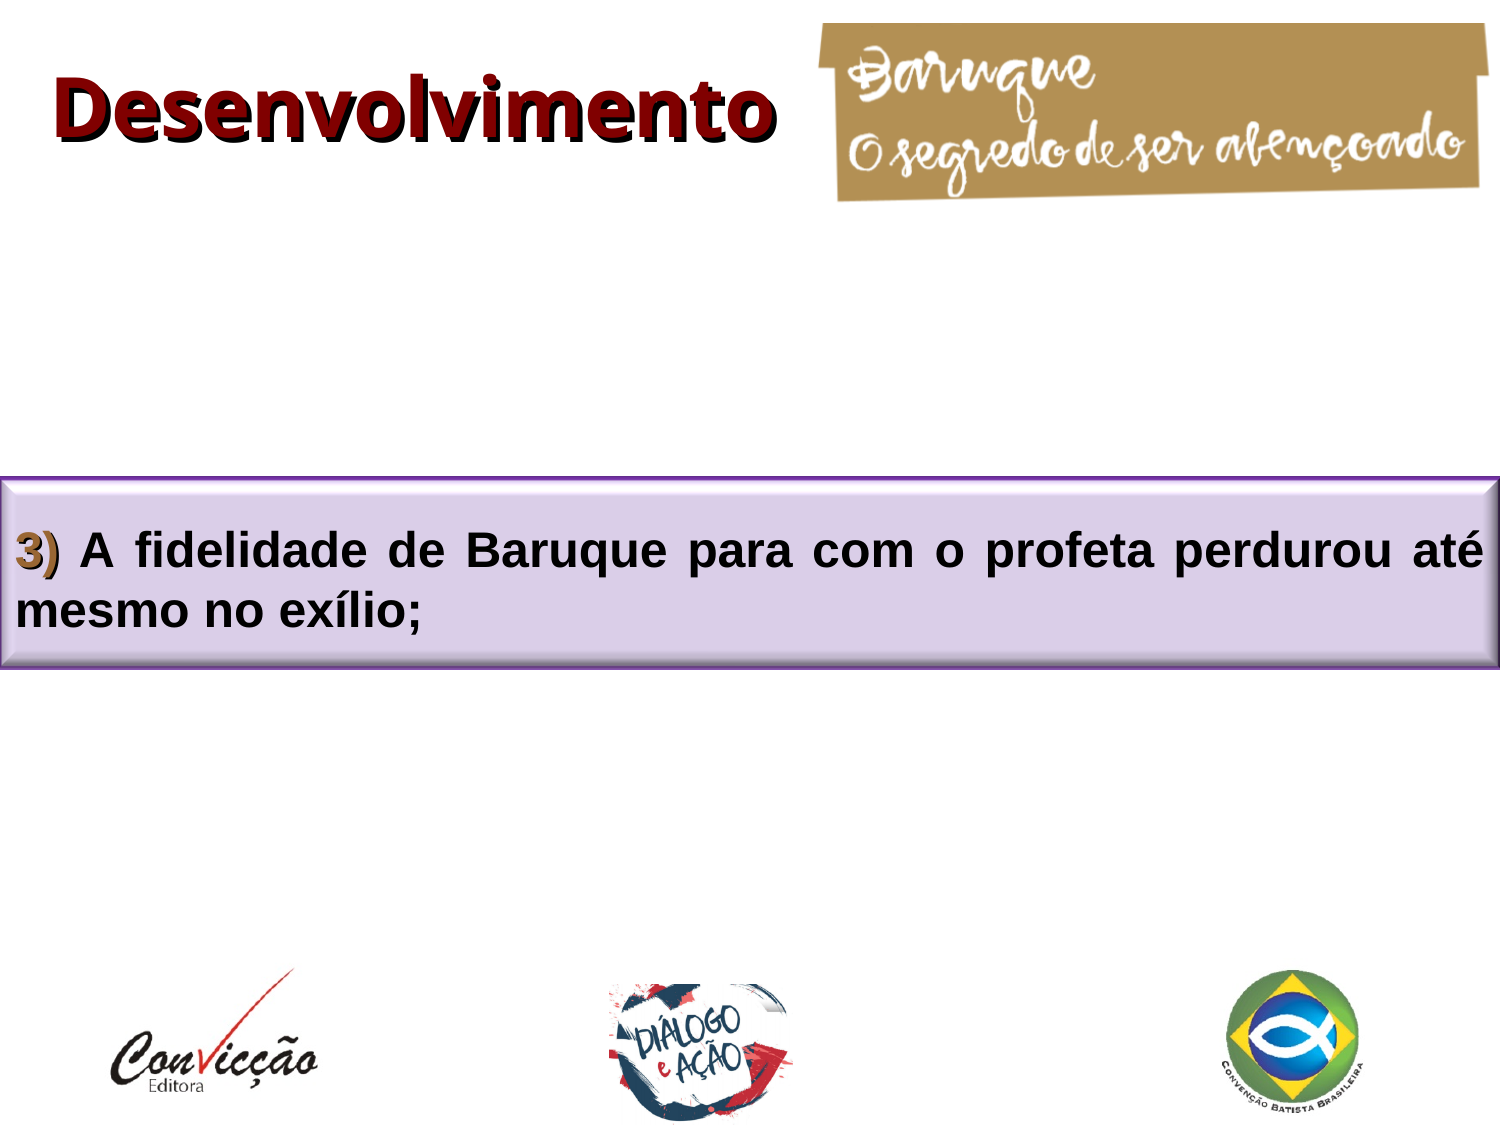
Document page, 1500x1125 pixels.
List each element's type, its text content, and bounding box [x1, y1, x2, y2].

picture [815, 23, 1500, 211]
picture [70, 949, 364, 1125]
picture [1207, 958, 1373, 1125]
picture [609, 984, 793, 1125]
text_box 3) A fidelidade de Baruque para com o profeta perdurou até mesmo no exílio; [0, 509, 1500, 645]
picture [0, 474, 1500, 509]
picture [0, 645, 1500, 672]
text_box Desenvolvimento [35, 46, 815, 163]
